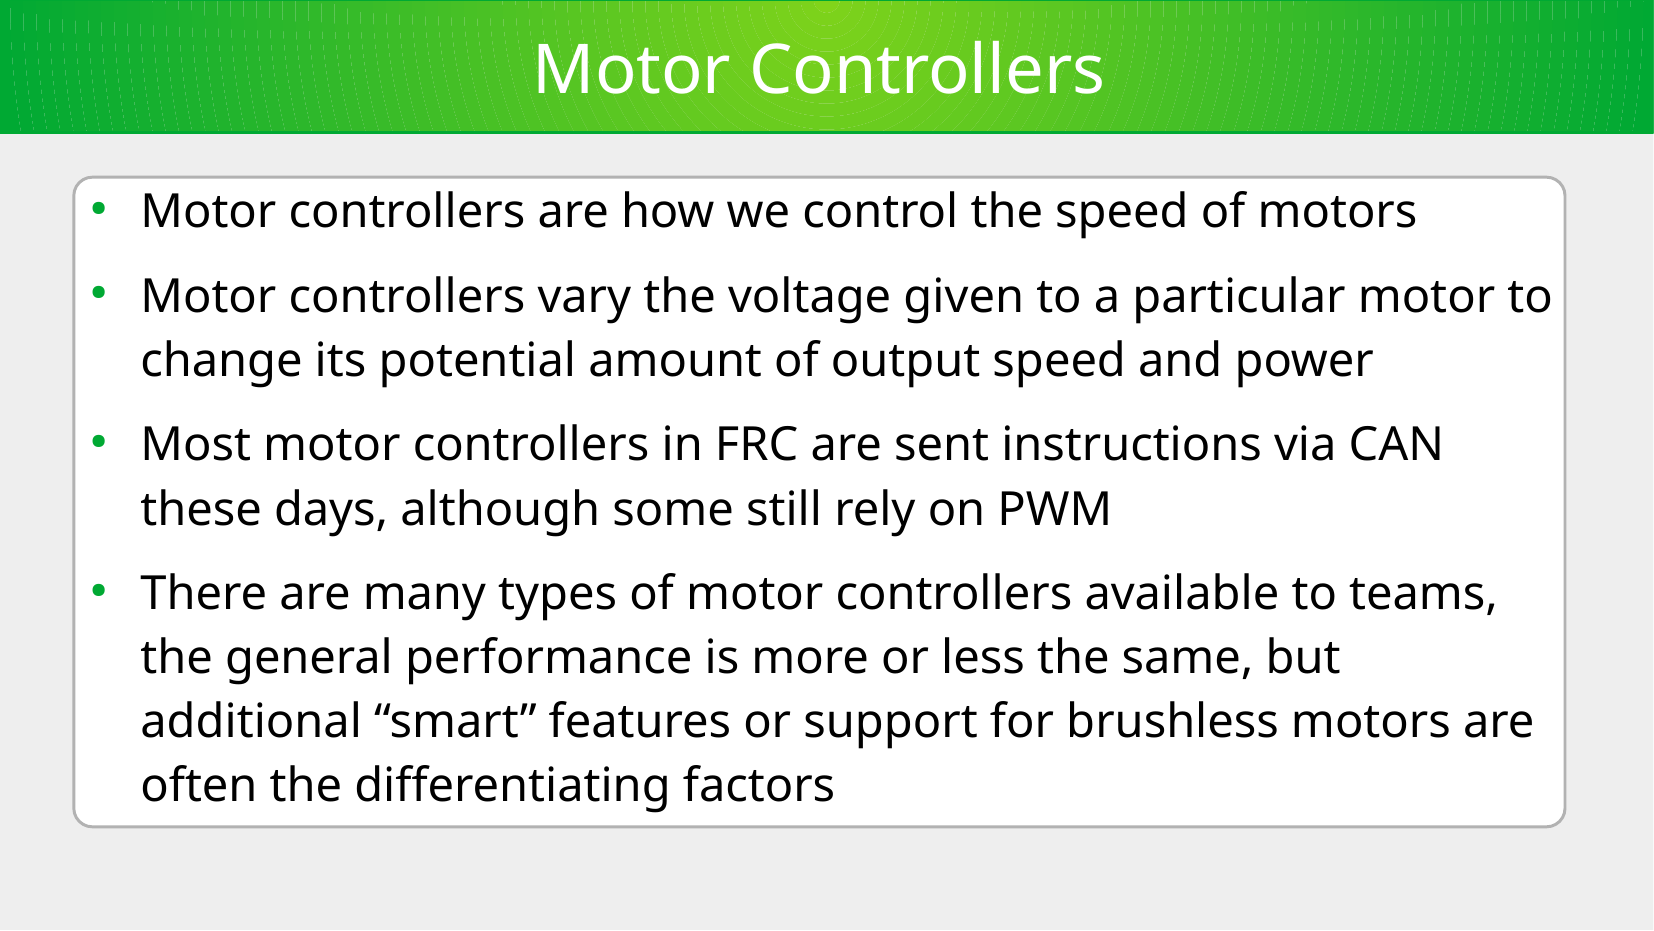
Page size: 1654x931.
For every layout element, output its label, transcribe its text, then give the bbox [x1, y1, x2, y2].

title Motor Controllers [73, 14, 1565, 119]
list Motor controllers are how we control the speed of motors Motor controllers vary the voltage given to a particular motor to change its potential amount of output speed and power Most motor controllers in FRC are sent instructions via CAN these days, although some still rely on PWM There are many types of motor controllers available to teams, the general performance is more or less the same, but additional “smart” features or support for brushless motors are often the differentiating factors [73, 177, 1565, 827]
